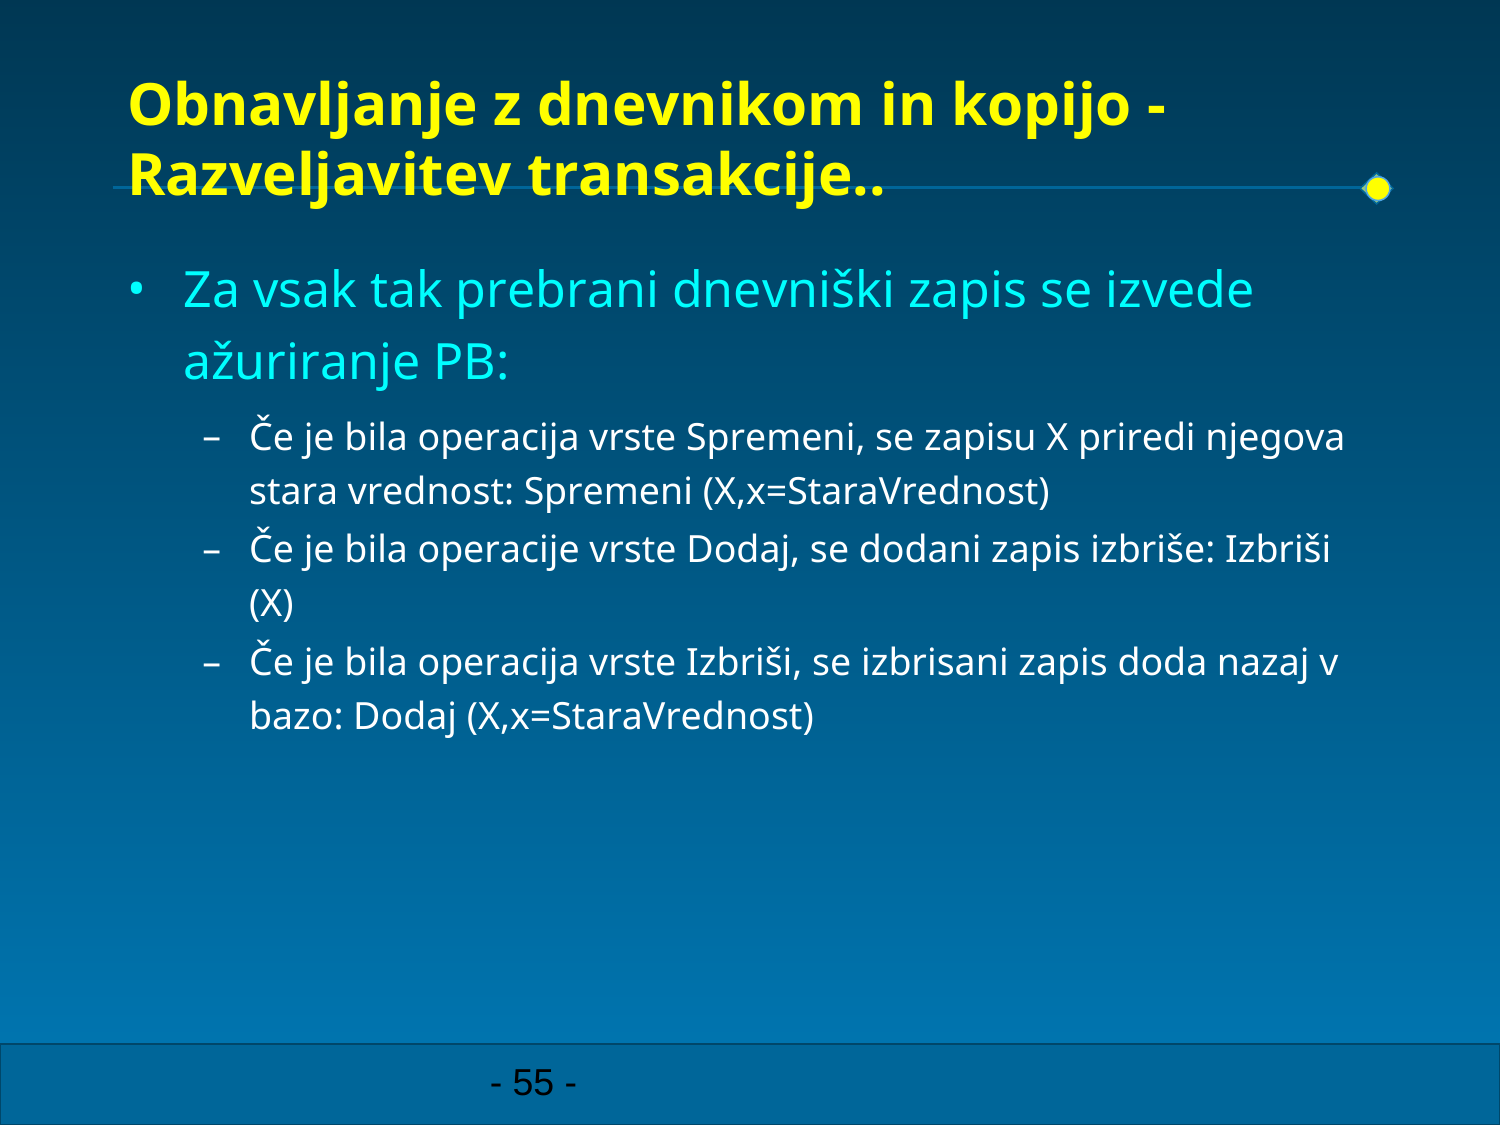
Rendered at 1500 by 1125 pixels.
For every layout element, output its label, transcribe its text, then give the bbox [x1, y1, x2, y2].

list Za vsak tak prebrani dnevniški zapis se izvede ažuriranje PB: Če je bila operacija vrste Spremeni, se zapisu X priredi njegova stara vrednost: Spremeni (X,x=StaraVrednost) Če je bila operacije vrste Dodaj, se dodani zapis izbriše: Izbriši (X) Če je bila operacija vrste Izbriši, se izbrisani zapis doda nazaj v bazo: Dodaj (X,x=StaraVrednost) [112, 237, 1388, 963]
title Obnavljanje z dnevnikom in kopijo - Razveljavitev transakcije.. [112, 59, 1388, 216]
